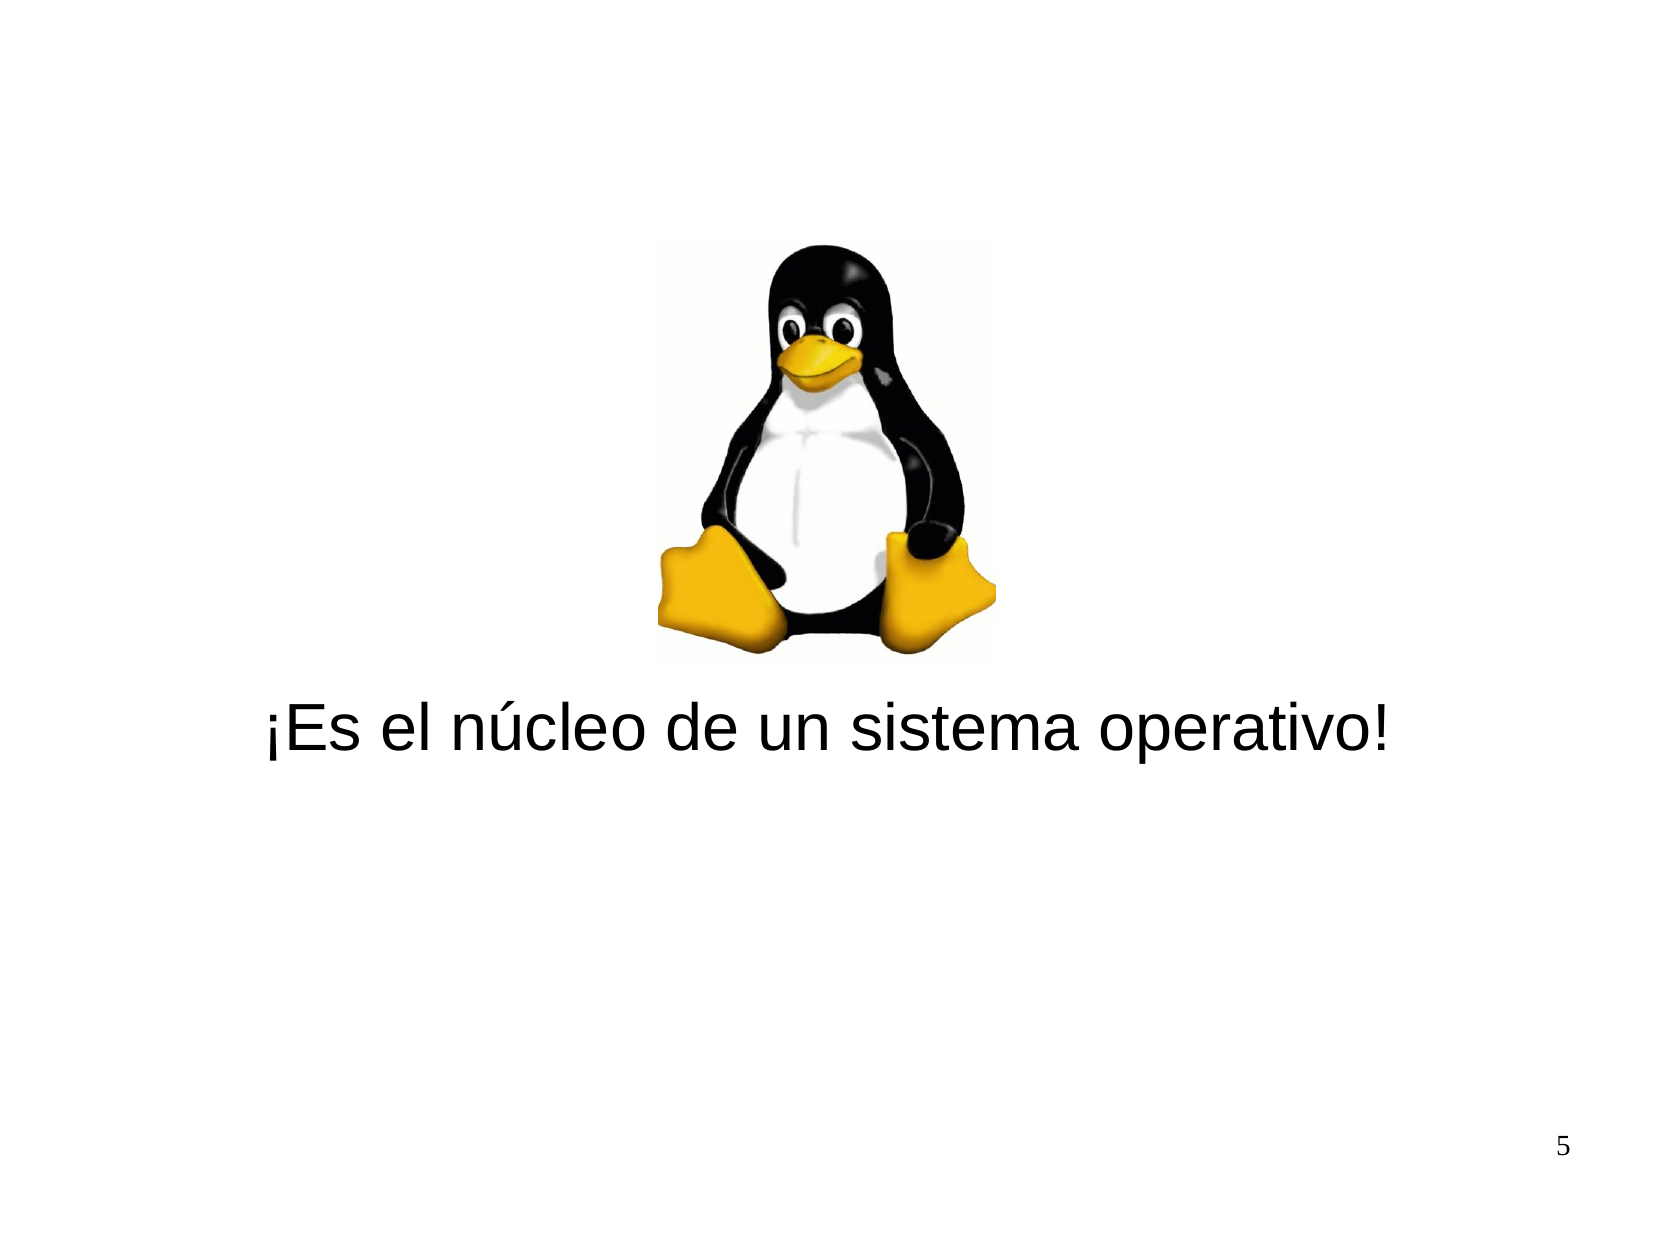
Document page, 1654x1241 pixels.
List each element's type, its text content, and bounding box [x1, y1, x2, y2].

subtitle ¡Es el núcleo de un sistema operativo! [82, 354, 1571, 1102]
picture [658, 236, 996, 664]
